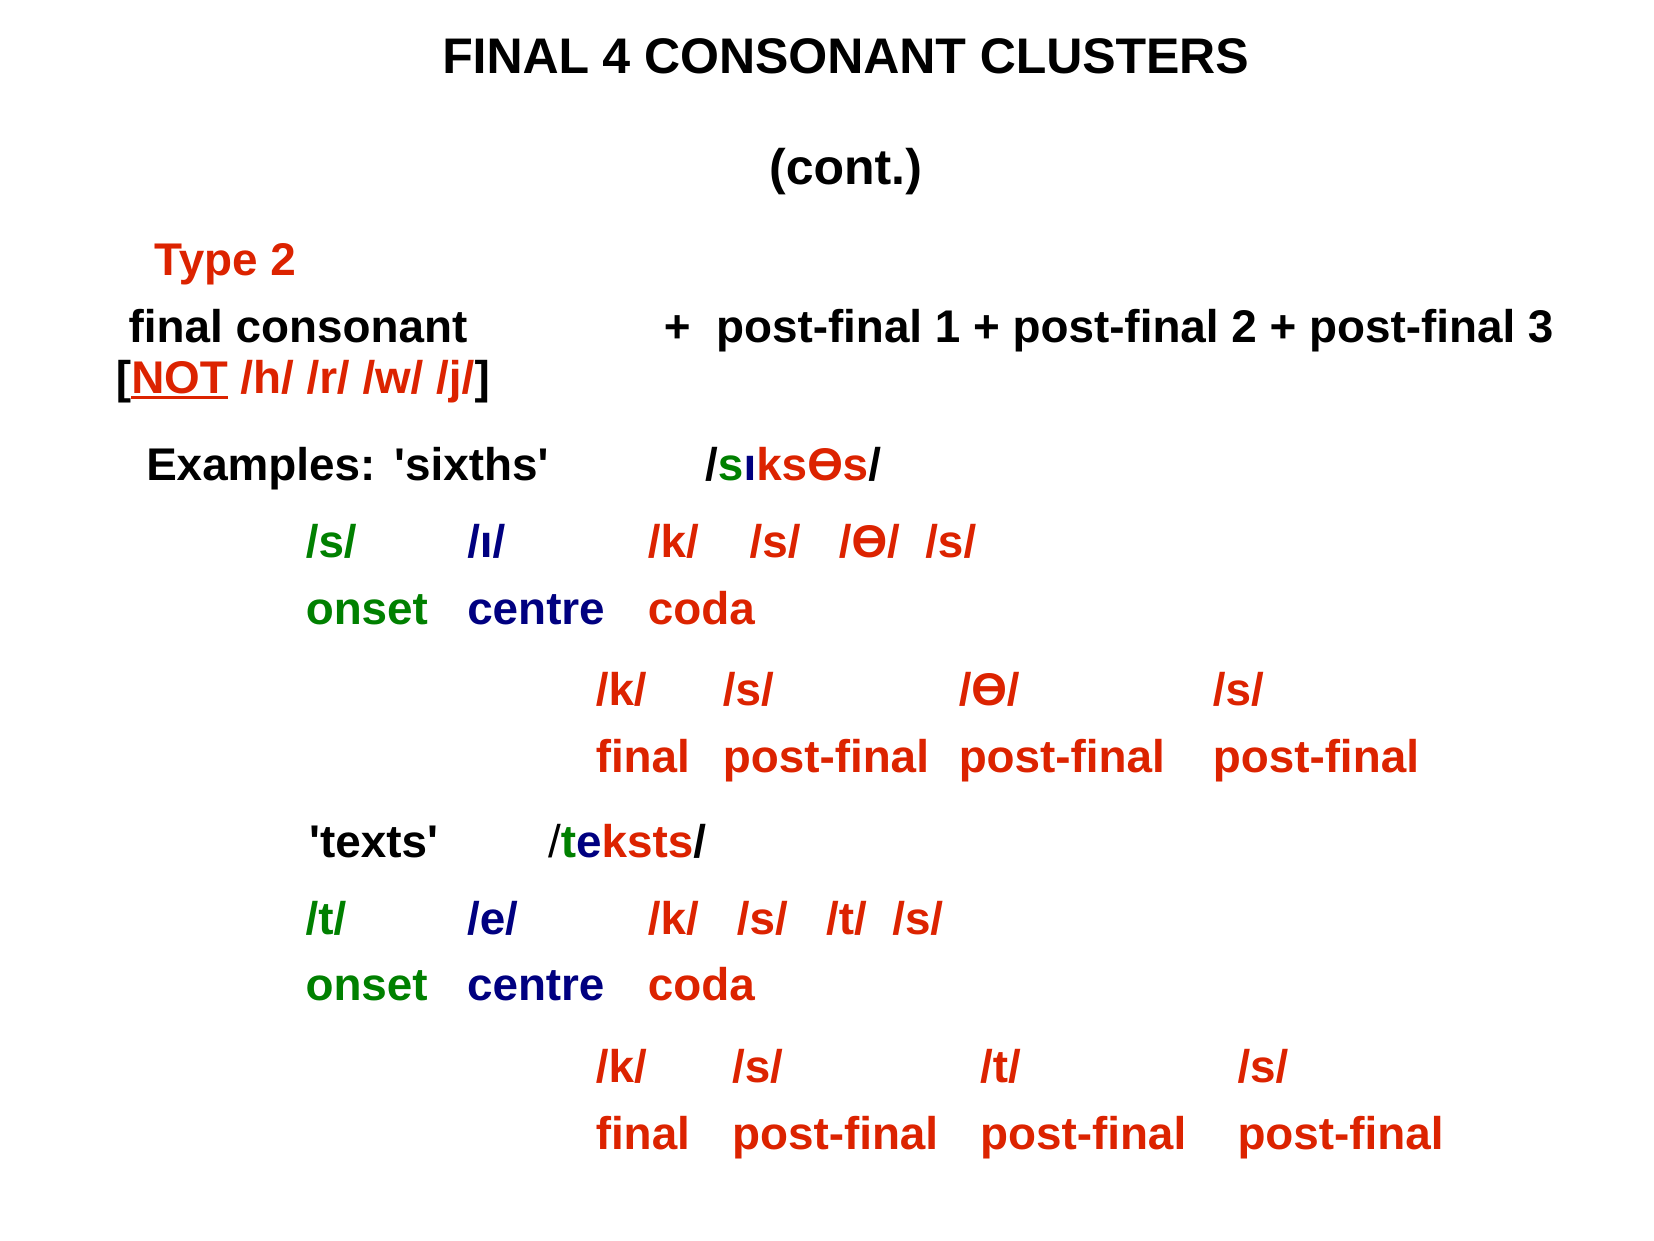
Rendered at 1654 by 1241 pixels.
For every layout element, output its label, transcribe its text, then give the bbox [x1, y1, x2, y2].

table_header /Ɵ/ [953, 658, 1207, 725]
table_header [297, 1035, 433, 1102]
table_header /ı/ [461, 510, 642, 577]
table_header /s/ [300, 510, 461, 577]
table_cell centre [461, 577, 642, 643]
table_header /e/ [461, 887, 642, 953]
table_cell + post-final 1 + post-final 2 + post-final 3 [658, 295, 1597, 413]
table_header [433, 1035, 590, 1102]
table_cell post-final [974, 1102, 1232, 1169]
table_header /s/ [1207, 658, 1560, 725]
table_header /s/ [1232, 1035, 1560, 1102]
table_cell [297, 725, 433, 792]
table_header /t/ [300, 887, 461, 953]
table_cell onset [300, 953, 461, 1020]
table_cell [297, 1102, 433, 1169]
title FINAL 4 CONSONANT CLUSTERS (cont.) [82, 27, 1571, 196]
table_header /k/ [590, 658, 717, 725]
table_cell post-final [726, 1102, 974, 1169]
table_cell [433, 1102, 590, 1169]
table_cell onset [300, 577, 461, 643]
table_cell coda [642, 953, 1431, 1020]
table_header [658, 228, 1597, 295]
table_header /sıksƟs/ [610, 433, 1494, 500]
table_header 'sixths' [388, 433, 610, 500]
table_cell final consonant [NOT /h/ /r/ /w/ /j/] [34, 295, 658, 413]
table_cell final [590, 1102, 726, 1169]
table_header /t/ [974, 1035, 1232, 1102]
table_header [37, 810, 303, 877]
table_cell [433, 725, 590, 792]
table_cell coda [642, 577, 1431, 643]
table_cell post-final [1232, 1102, 1560, 1169]
table_header Examples: [140, 433, 388, 500]
table_header Type 2 [34, 228, 658, 295]
table_header /s/ [726, 1035, 974, 1102]
table_cell post-final [717, 725, 953, 792]
table_header [297, 658, 433, 725]
table_header /k/ [590, 1035, 726, 1102]
table_header /s/ [717, 658, 953, 725]
table_header [433, 658, 590, 725]
table_header /k/ /s/ /t/ /s/ [642, 887, 1431, 953]
table_cell centre [461, 953, 642, 1020]
table_cell post-final [1207, 725, 1560, 792]
table_header 'texts' [303, 810, 542, 877]
table_cell final [590, 725, 717, 792]
table_header /k/ /s/ /Ɵ/ /s/ [642, 510, 1431, 577]
table_header /teksts/ [542, 810, 1273, 877]
table_cell post-final [953, 725, 1207, 792]
